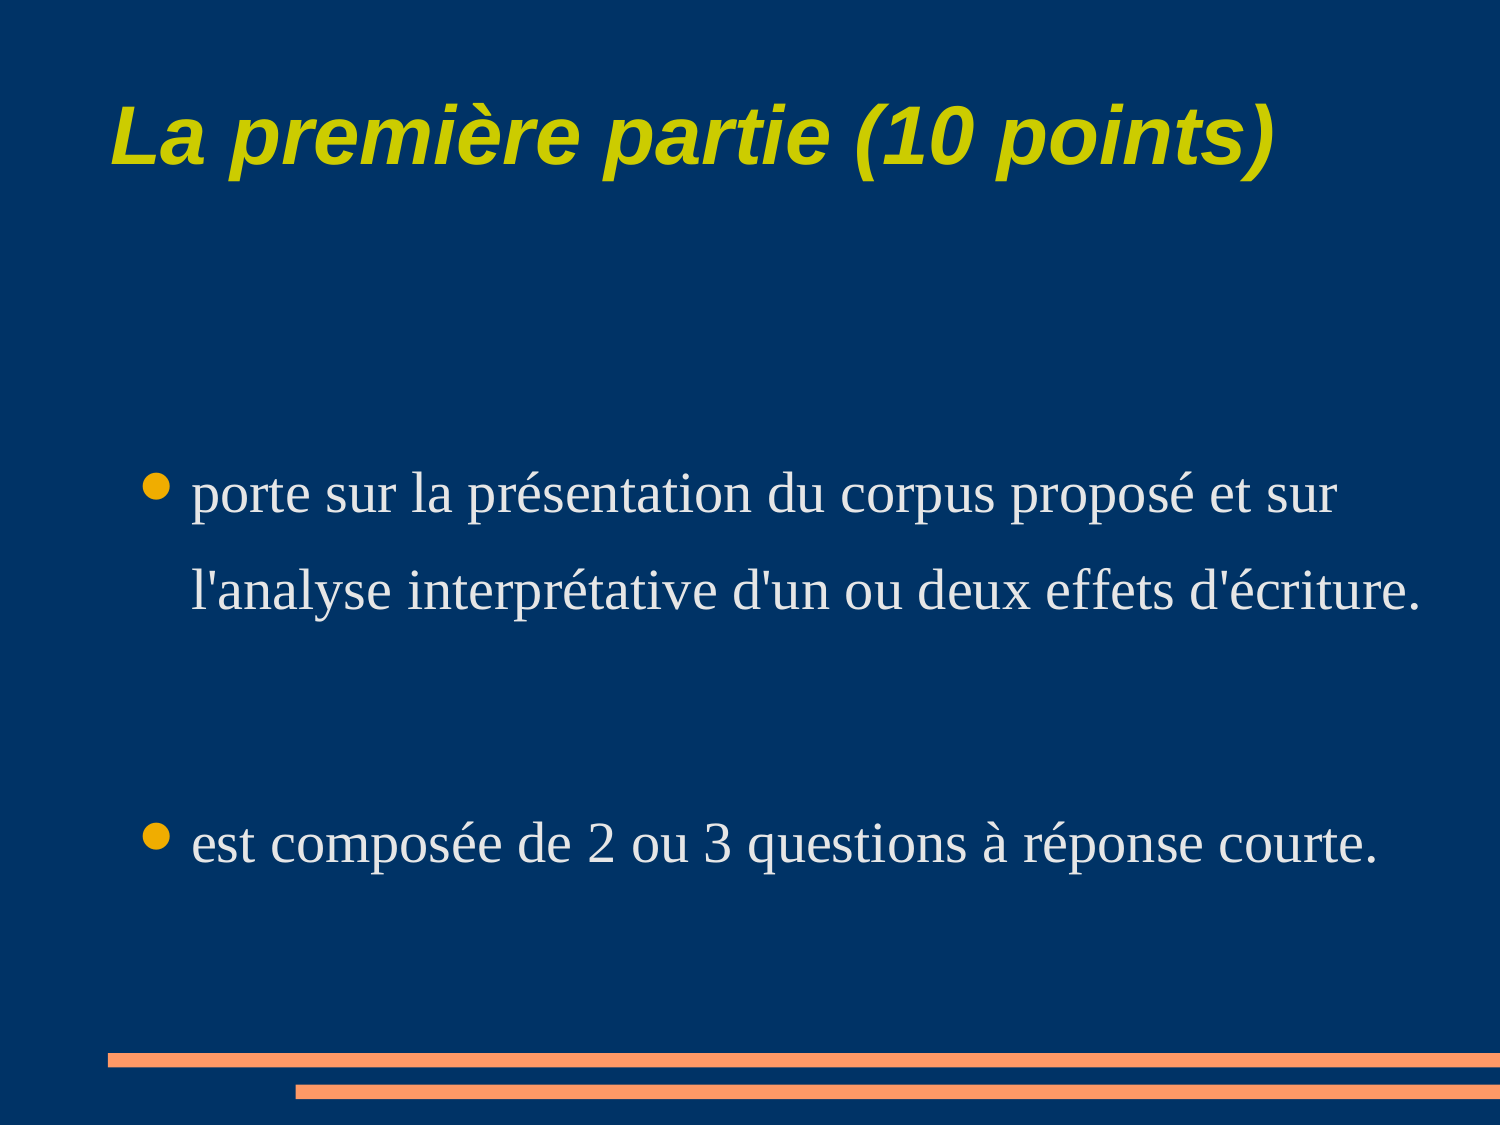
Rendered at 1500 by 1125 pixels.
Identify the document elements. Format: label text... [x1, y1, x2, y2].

list porte sur la présentation du corpus proposé et sur l'analyse interprétative d'un ou deux effets d'écriture. est composée de 2 ou 3 questions à réponse courte. [110, 413, 1477, 983]
title La première partie (10 points) [110, 49, 1392, 223]
